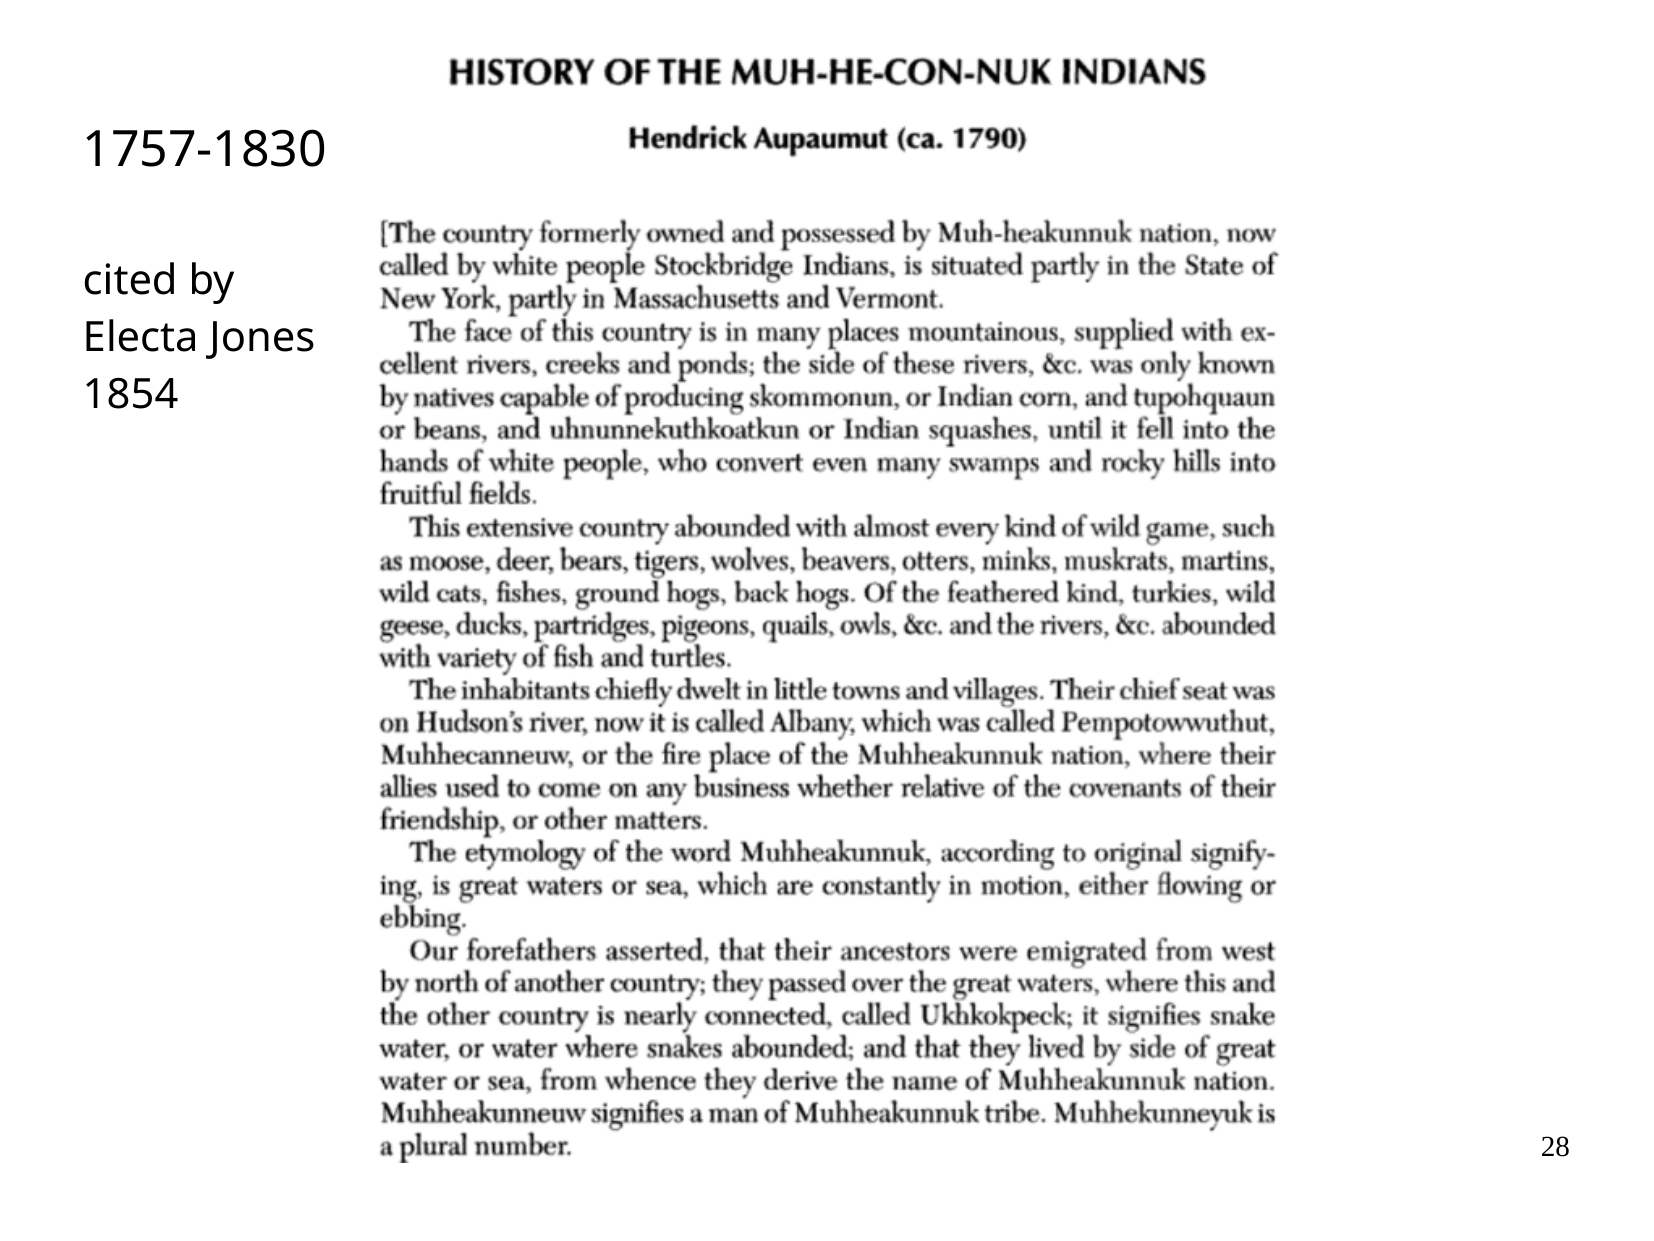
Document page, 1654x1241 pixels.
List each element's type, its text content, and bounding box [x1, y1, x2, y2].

title 1757-1830 cited by Electa Jones 1854 [82, 134, 1571, 467]
picture [349, 37, 1304, 134]
picture [349, 467, 1304, 1163]
